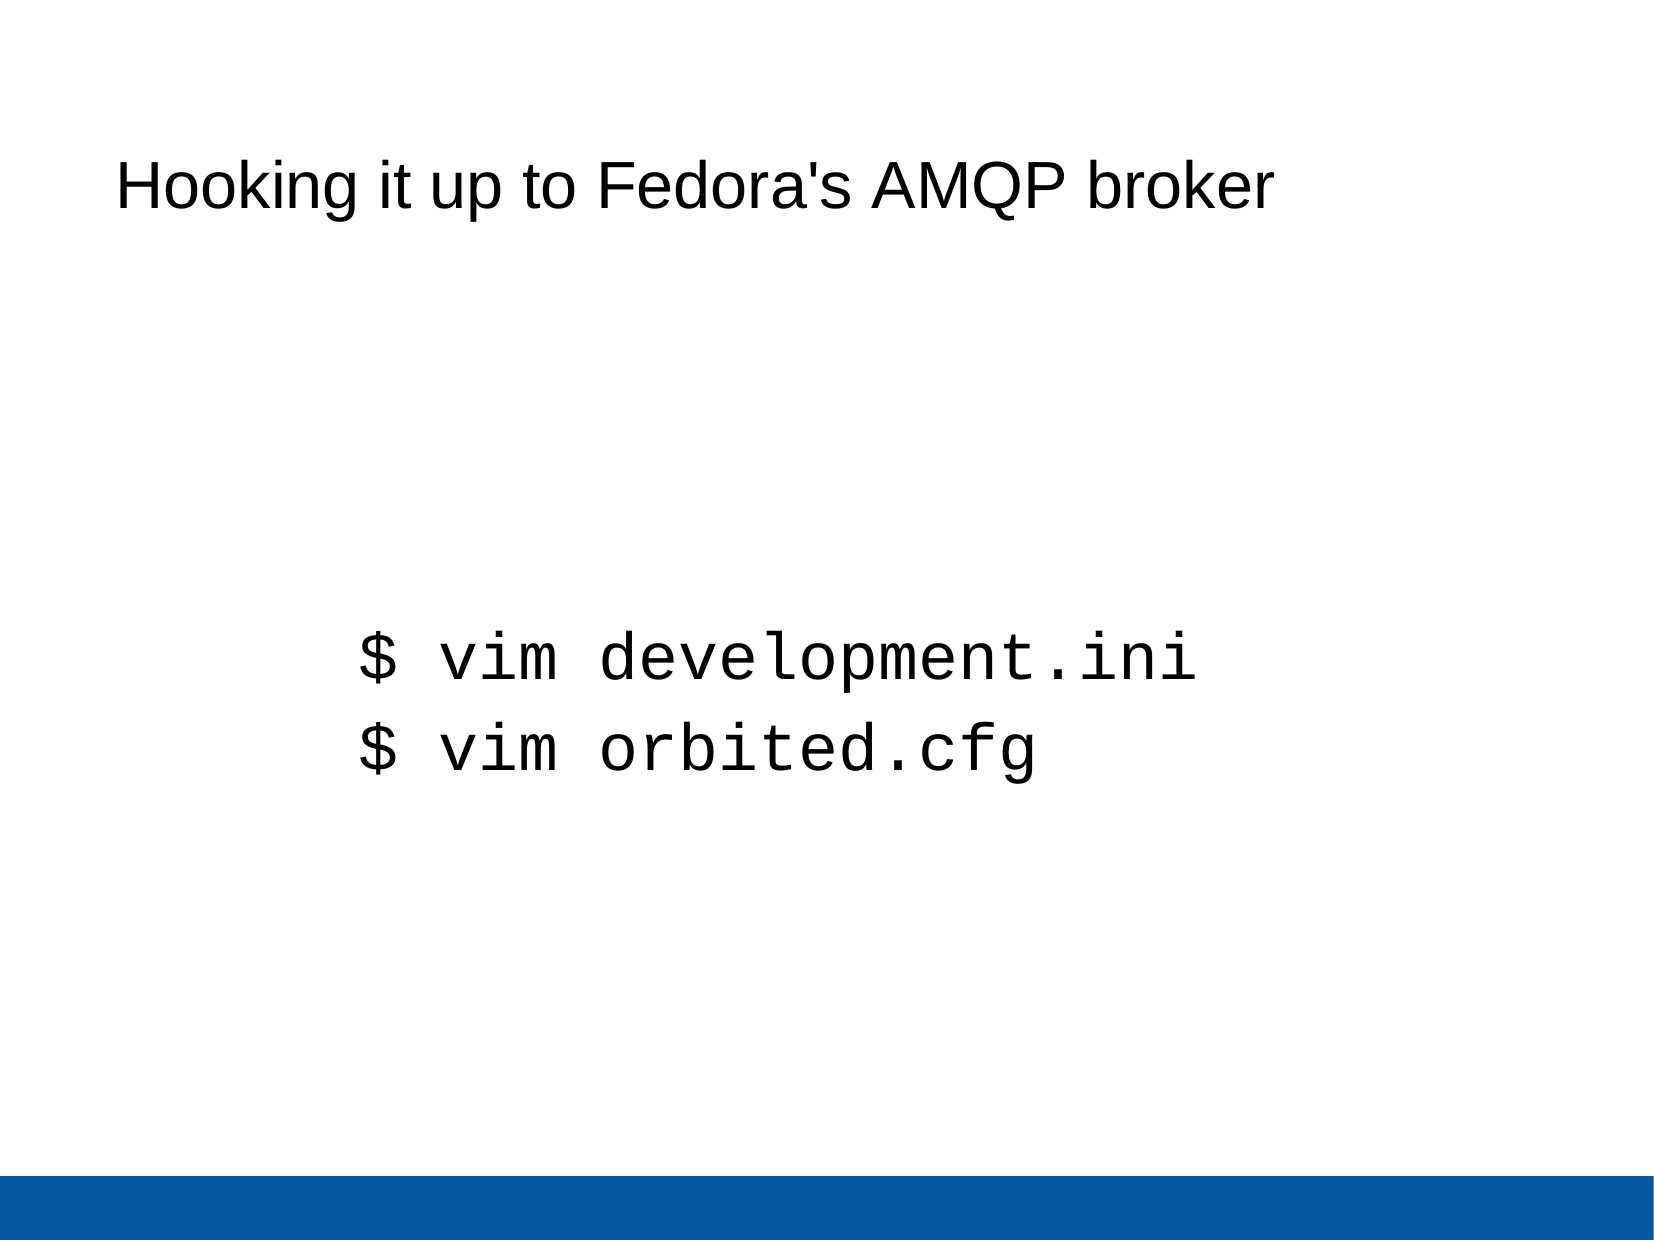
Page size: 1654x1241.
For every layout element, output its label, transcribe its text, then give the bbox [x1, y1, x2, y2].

picture [0, 1176, 1654, 1240]
subtitle $ vim development.ini $ vim orbited.cfg [118, 272, 1523, 1141]
title Hooking it up to Fedora's AMQP broker [115, 130, 1521, 241]
